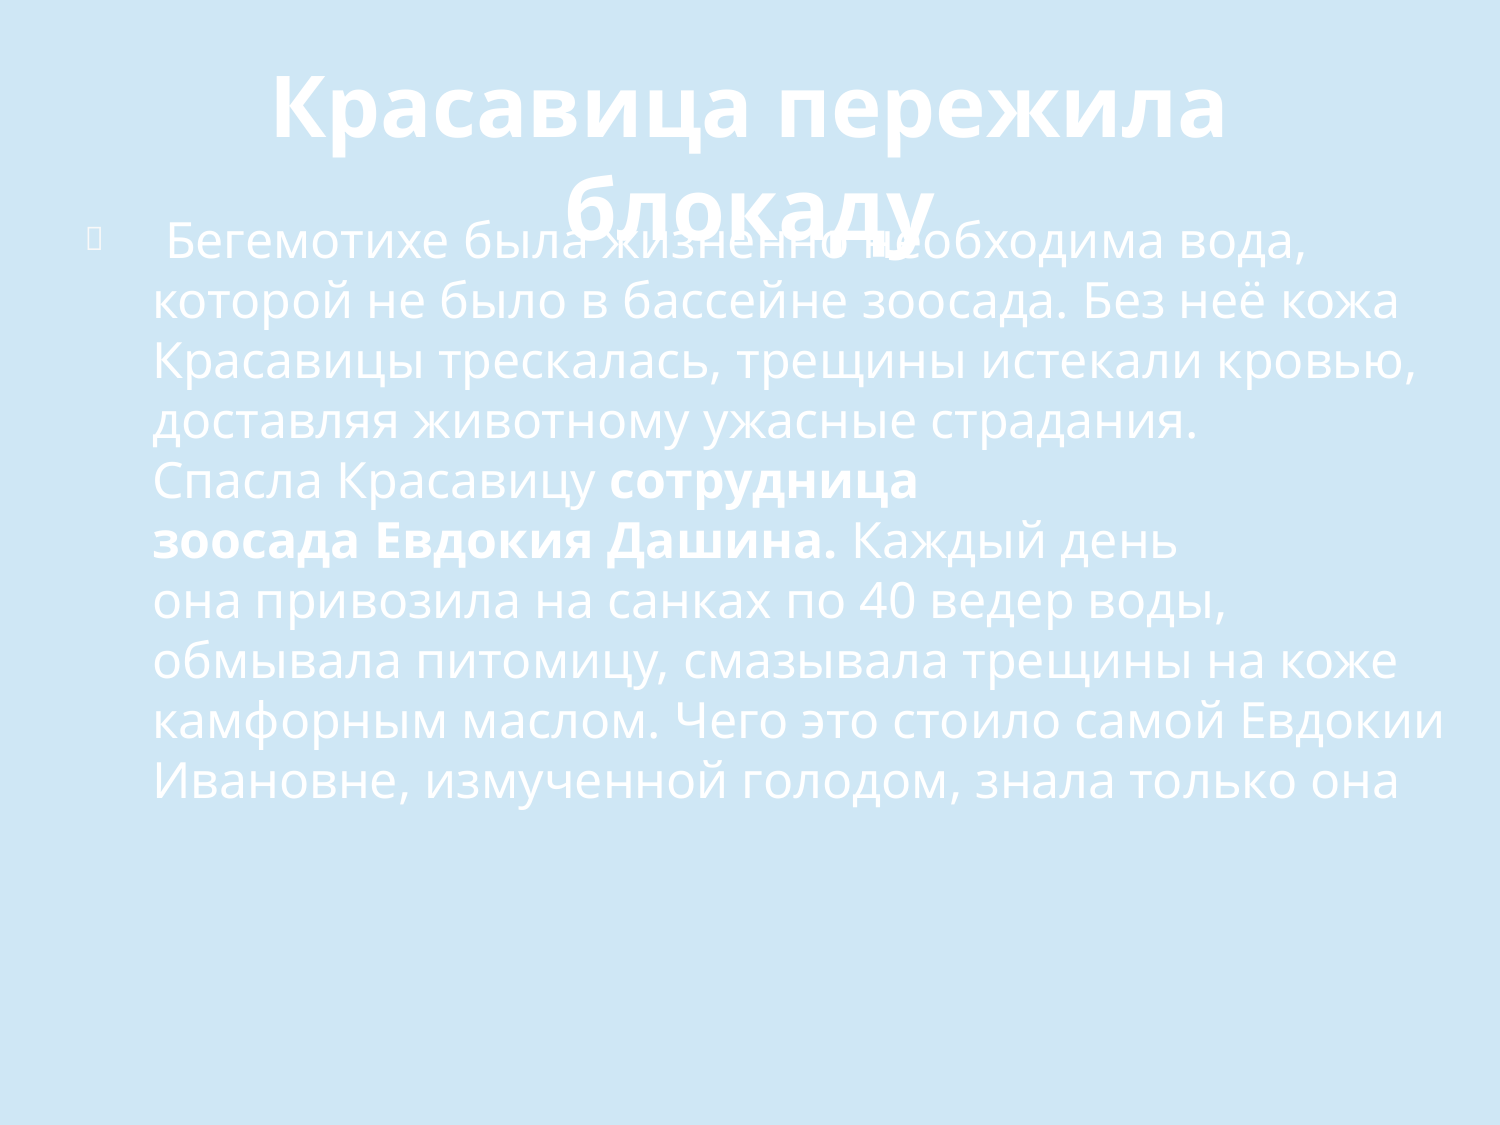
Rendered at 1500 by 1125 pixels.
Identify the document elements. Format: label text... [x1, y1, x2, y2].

title Красавица пережила блокаду [75, 45, 1425, 200]
list Бегемотихе была жизненно необходима вода, которой не было в бассейне зоосада. Без неё кожа Красавицы трескалась, трещины истекали кровью, доставляя животному ужасные страдания. Спасла Красавицу сотрудница зоосада Евдокия Дашина. Каждый день она привозила на санках по 40 ведер воды, обмывала питомицу, смазывала трещины на коже камфорным маслом. Чего это стоило самой Евдокии Ивановне, измученной голодом, знала только она [47, 200, 1465, 1035]
